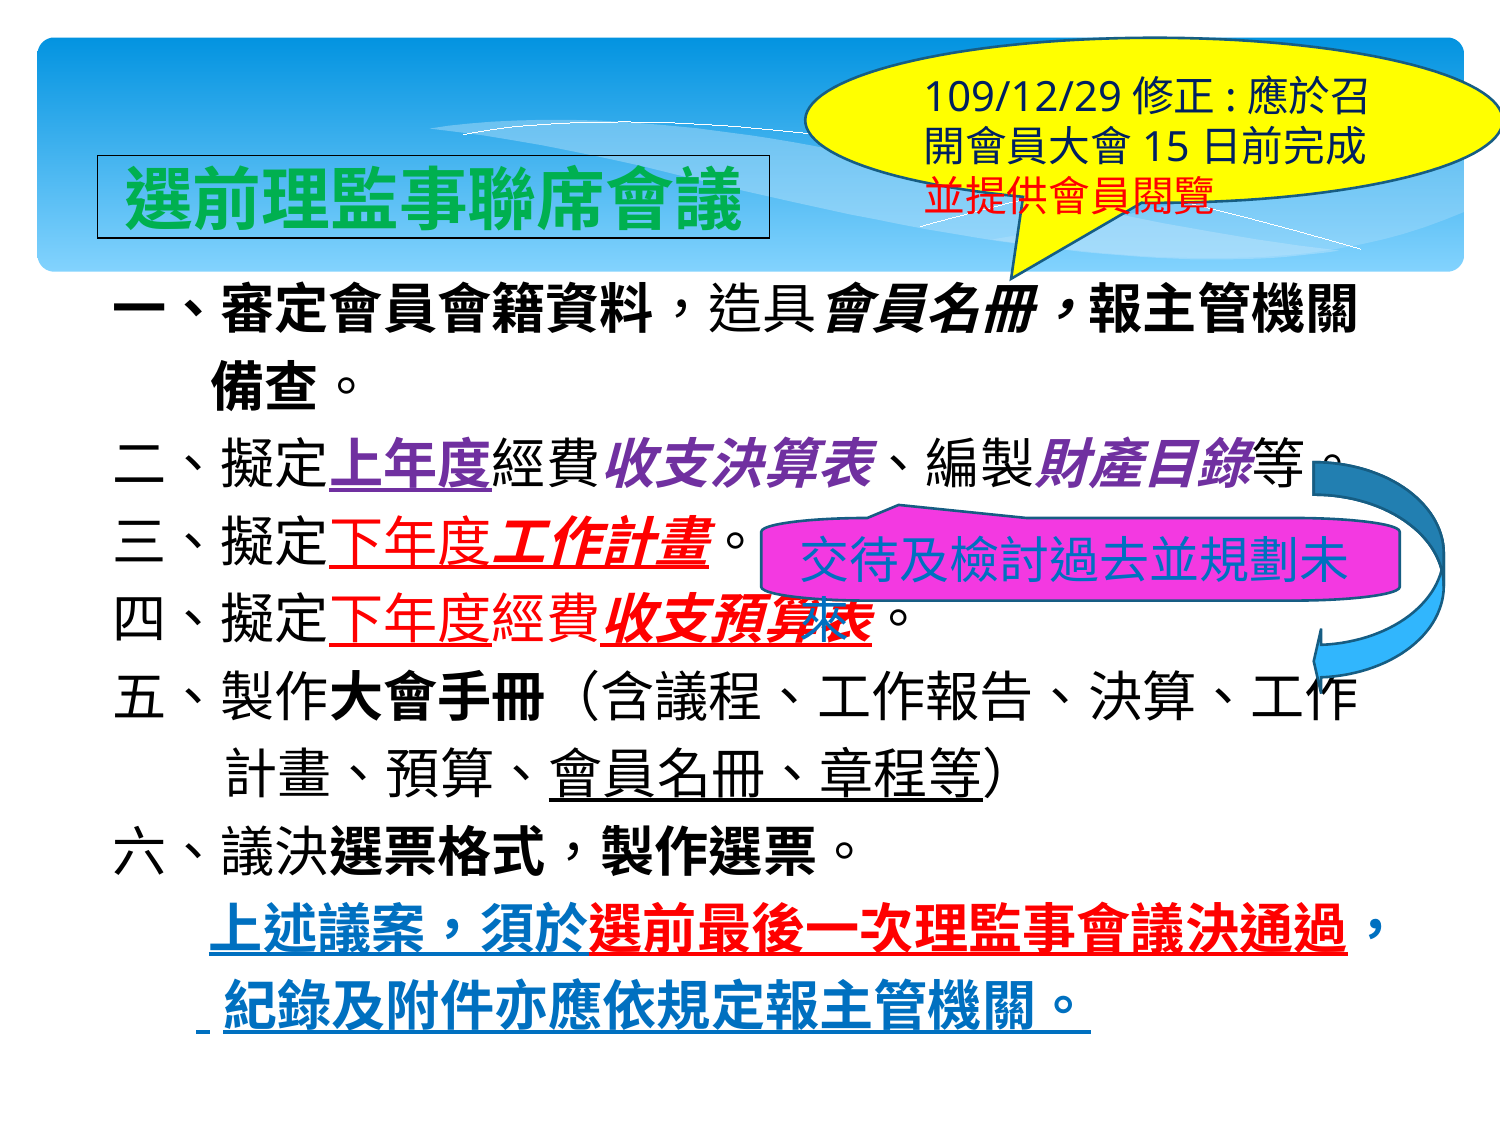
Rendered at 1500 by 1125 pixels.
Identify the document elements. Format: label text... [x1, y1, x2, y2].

text_box [1313, 462, 1444, 694]
text_box 109/12/29修正:應於召開會員大會15日前完成並提供會員閱覽 [805, 37, 1500, 279]
text_box 一、審定會員會籍資料，造具會員名冊，報主管機關 備查。 二、擬定上年度經費收支決算表、編製財產目錄等。 三、擬定下年度工作計畫。 四、擬定下年度經費收支預算表。 五、製作大會手冊（含議程、工作報告、決算、工作 計畫、預算、會員名冊、章程等） 六、議決選票格式，製作選票。 上述議案，須於選前最後一次理監事會議決通過， 紀錄及附件亦應依規定報主管機關。 [97, 267, 1442, 1045]
text_box 交待及檢討過去並規劃未來 [761, 504, 1400, 601]
text_box 選前理監事聯席會議 [97, 155, 770, 239]
